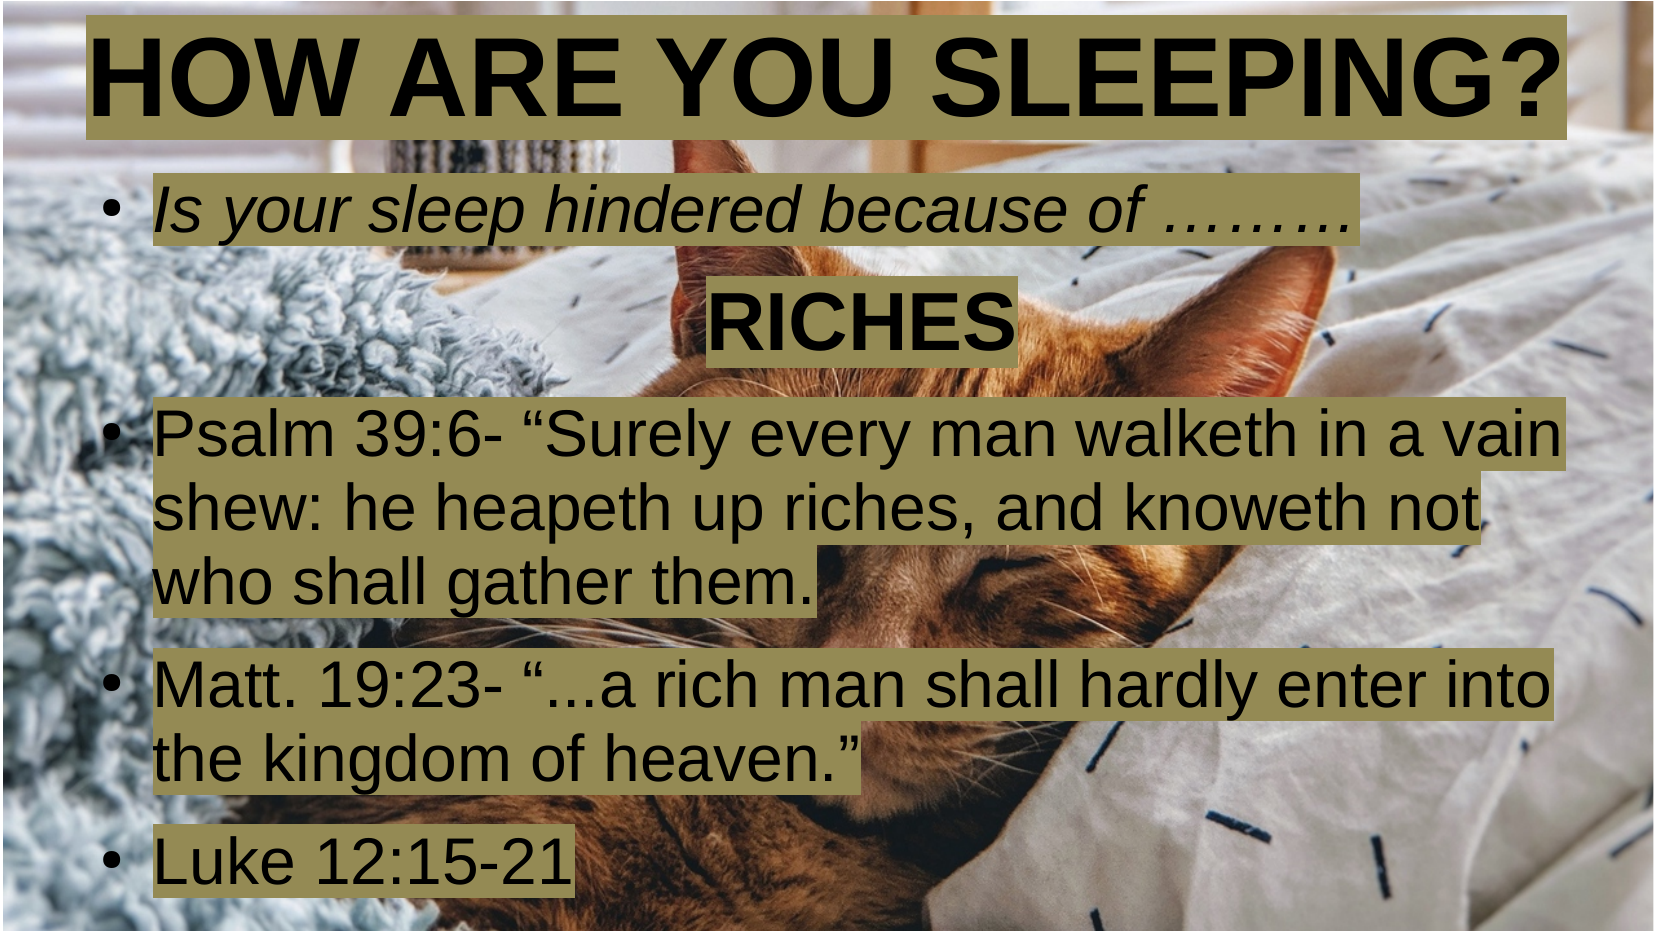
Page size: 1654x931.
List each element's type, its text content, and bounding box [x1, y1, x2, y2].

title HOW ARE YOU SLEEPING? [82, 0, 1571, 156]
picture [3, 1, 1654, 931]
list Is your sleep hindered because of ……… RICHES Psalm 39:6- “Surely every man walketh in a vain shew: he heapeth up riches, and knoweth not who shall gather them. Matt. 19:23- “...a rich man shall hardly enter into the kingdom of heaven.” Luke 12:15-21 [82, 172, 1571, 901]
